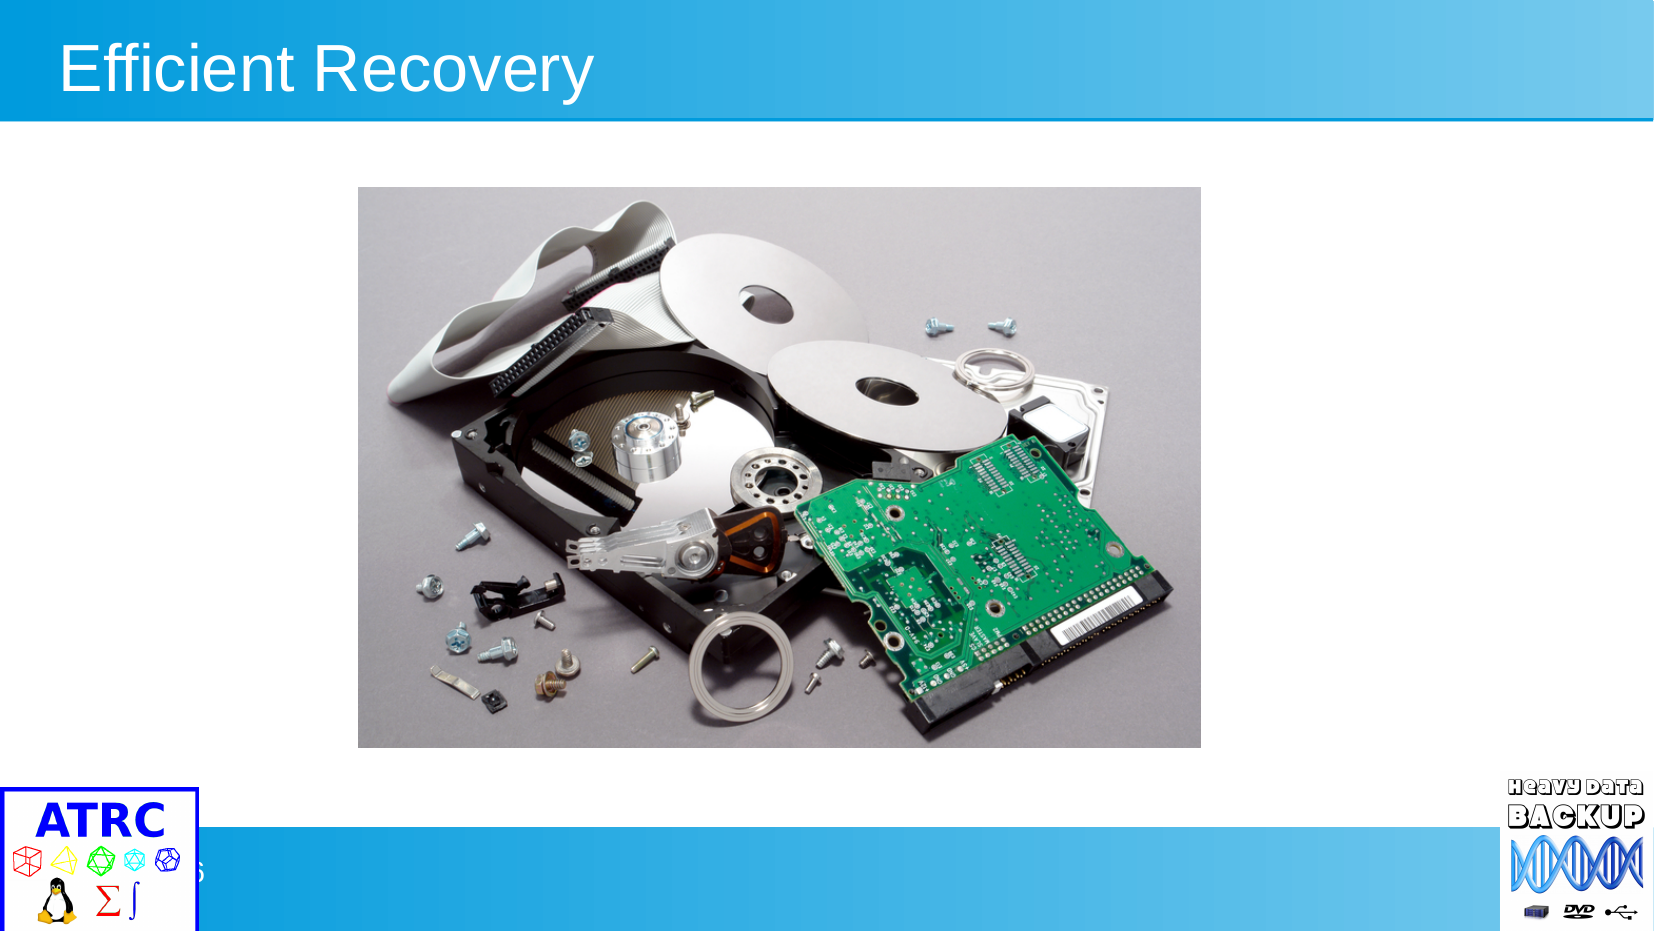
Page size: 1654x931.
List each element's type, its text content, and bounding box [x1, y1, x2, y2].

picture [1500, 771, 1654, 931]
picture [358, 187, 1201, 748]
picture [0, 787, 199, 931]
title Efficient Recovery [59, 29, 1595, 108]
